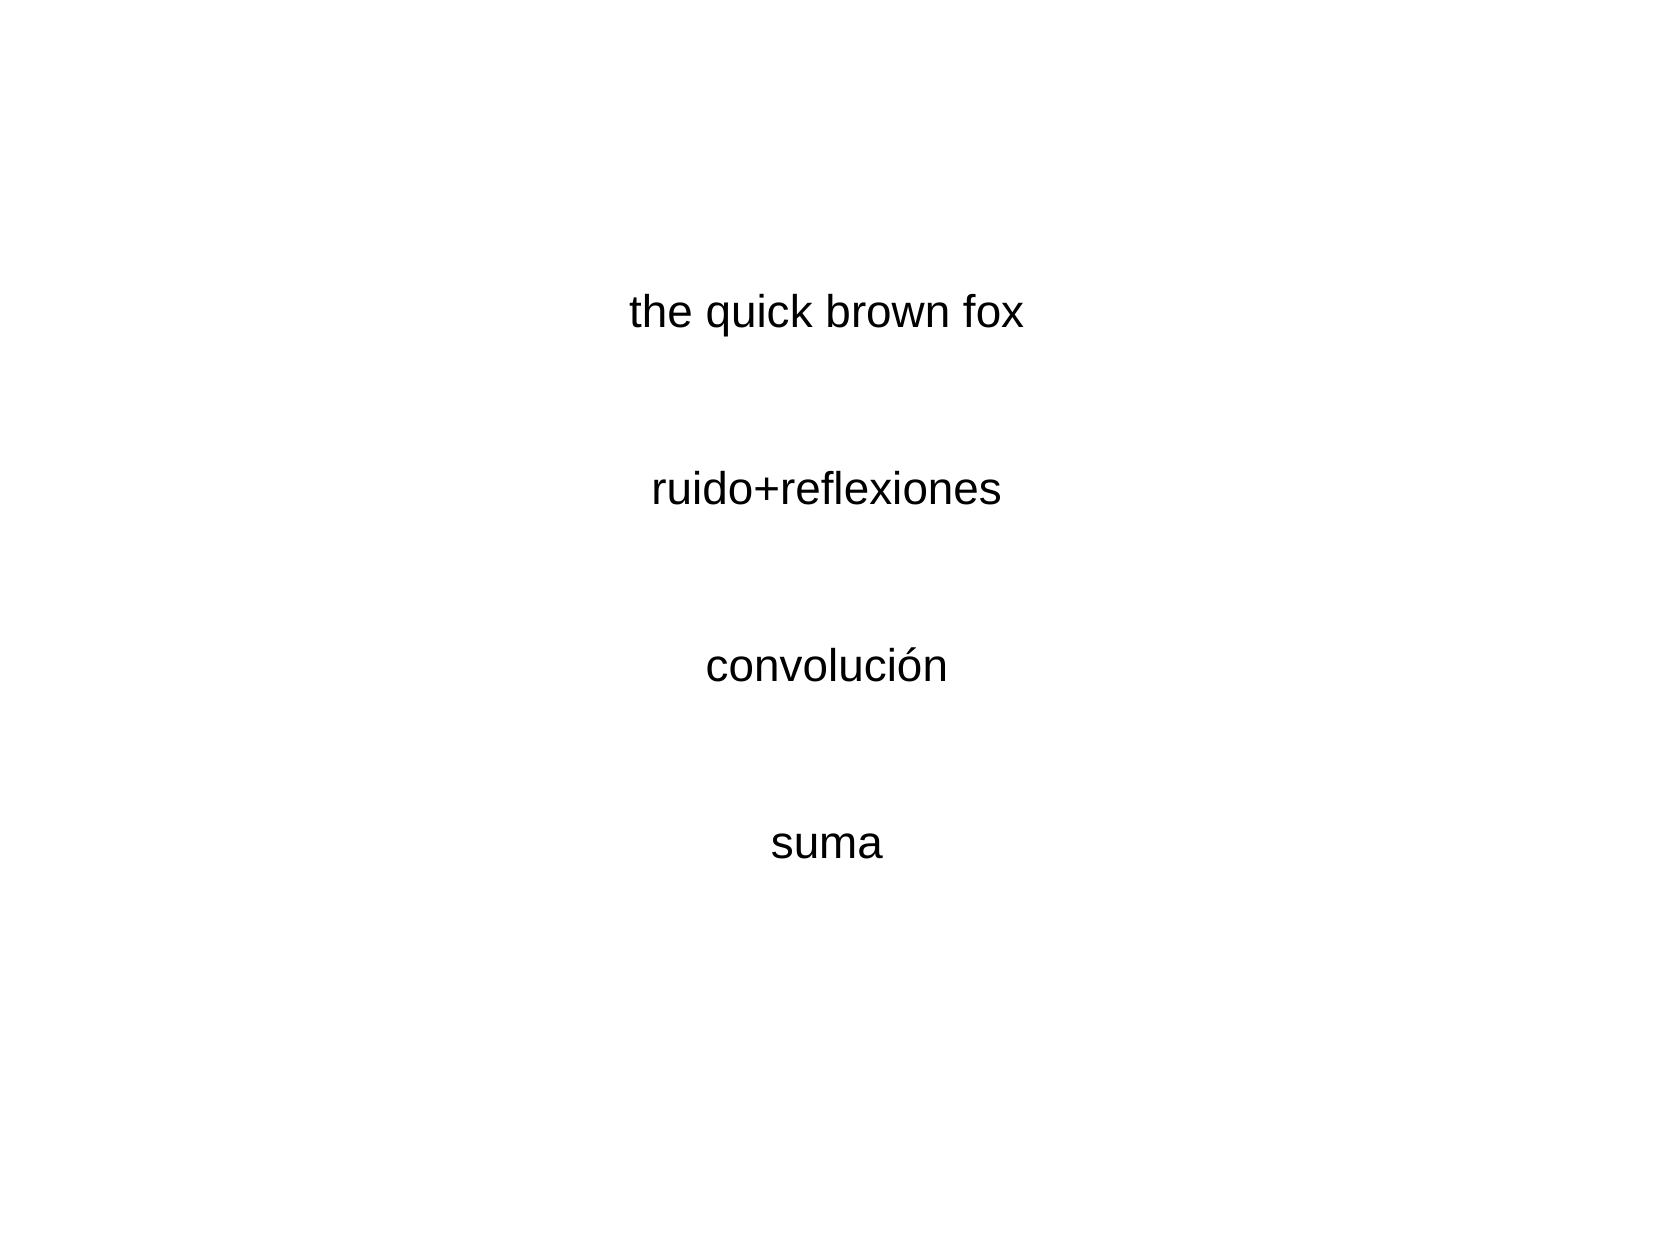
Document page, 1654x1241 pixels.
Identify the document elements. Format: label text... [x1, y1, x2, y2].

text_box suma [82, 769, 1571, 916]
subtitle the quick brown fox [82, 238, 1571, 384]
text_box ruido+reflexiones [82, 415, 1571, 562]
text_box convolución [82, 592, 1571, 739]
